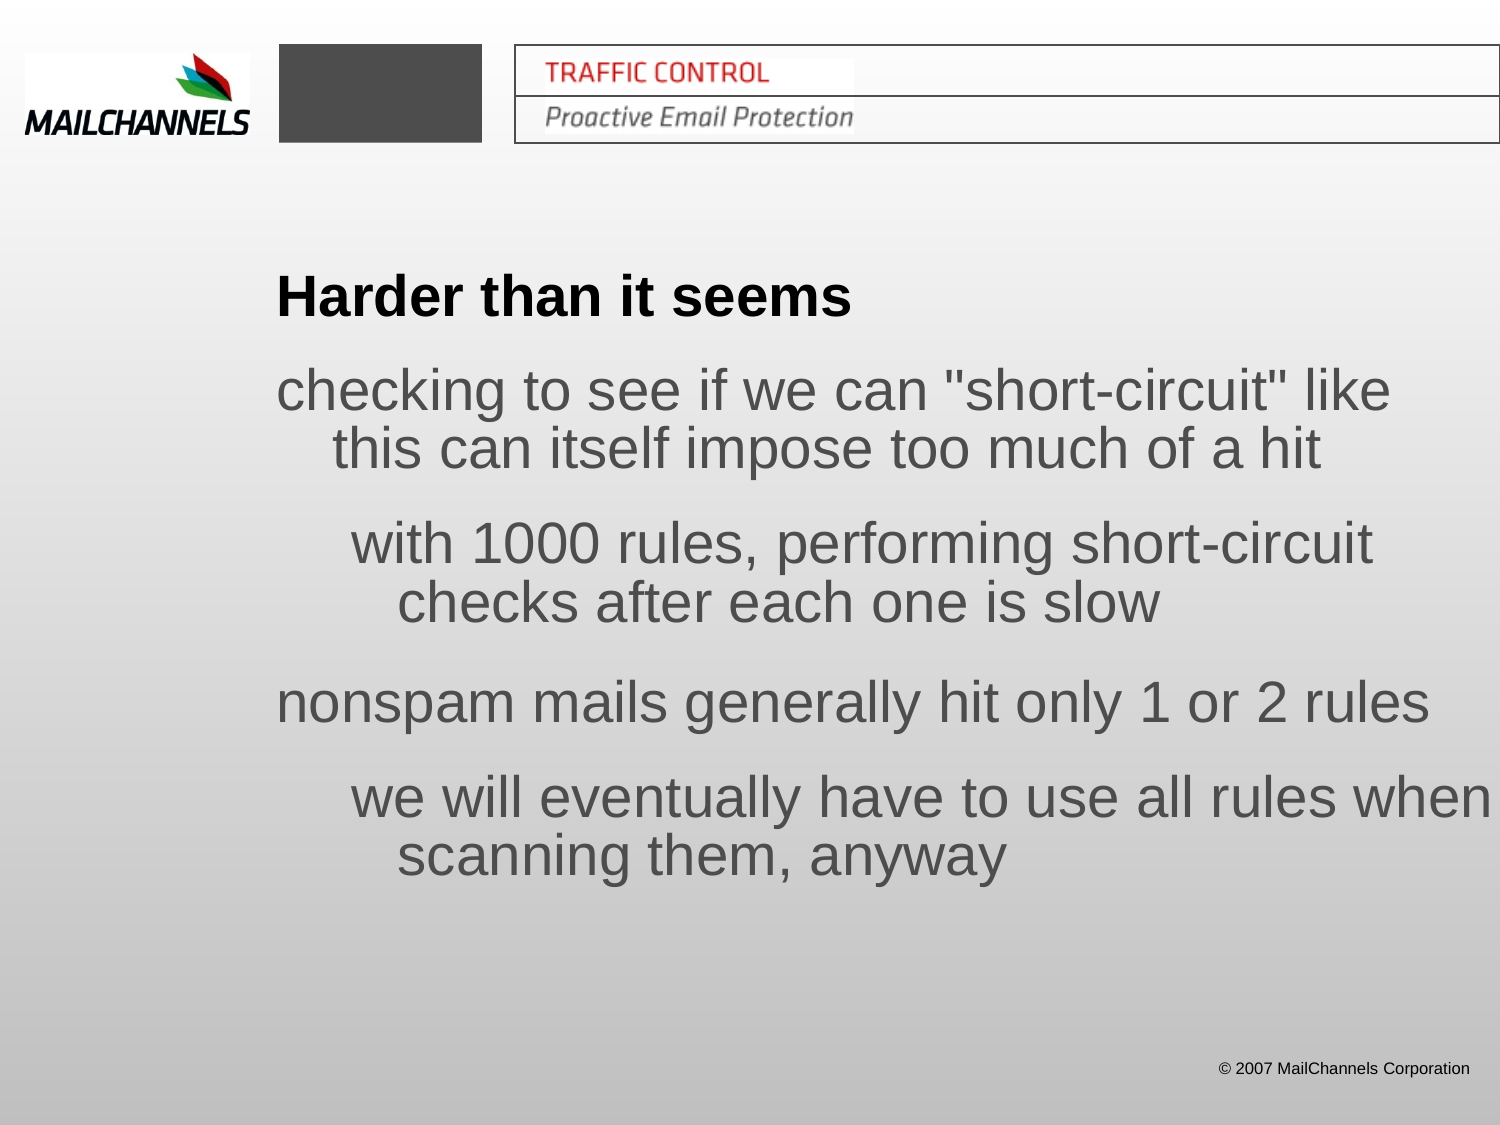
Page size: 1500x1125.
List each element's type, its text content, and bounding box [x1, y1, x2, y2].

picture [24, 53, 250, 135]
picture [545, 97, 854, 134]
title Harder than it seems [276, 248, 1500, 349]
picture [545, 58, 854, 95]
list checking to see if we can "short-circuit" like this can itself impose too much of a hit with 1000 rules, performing short-circuit checks after each one is slow nonspam mails generally hit only 1 or 2 rules we will eventually have to use all rules when scanning them, anyway [276, 363, 1500, 962]
